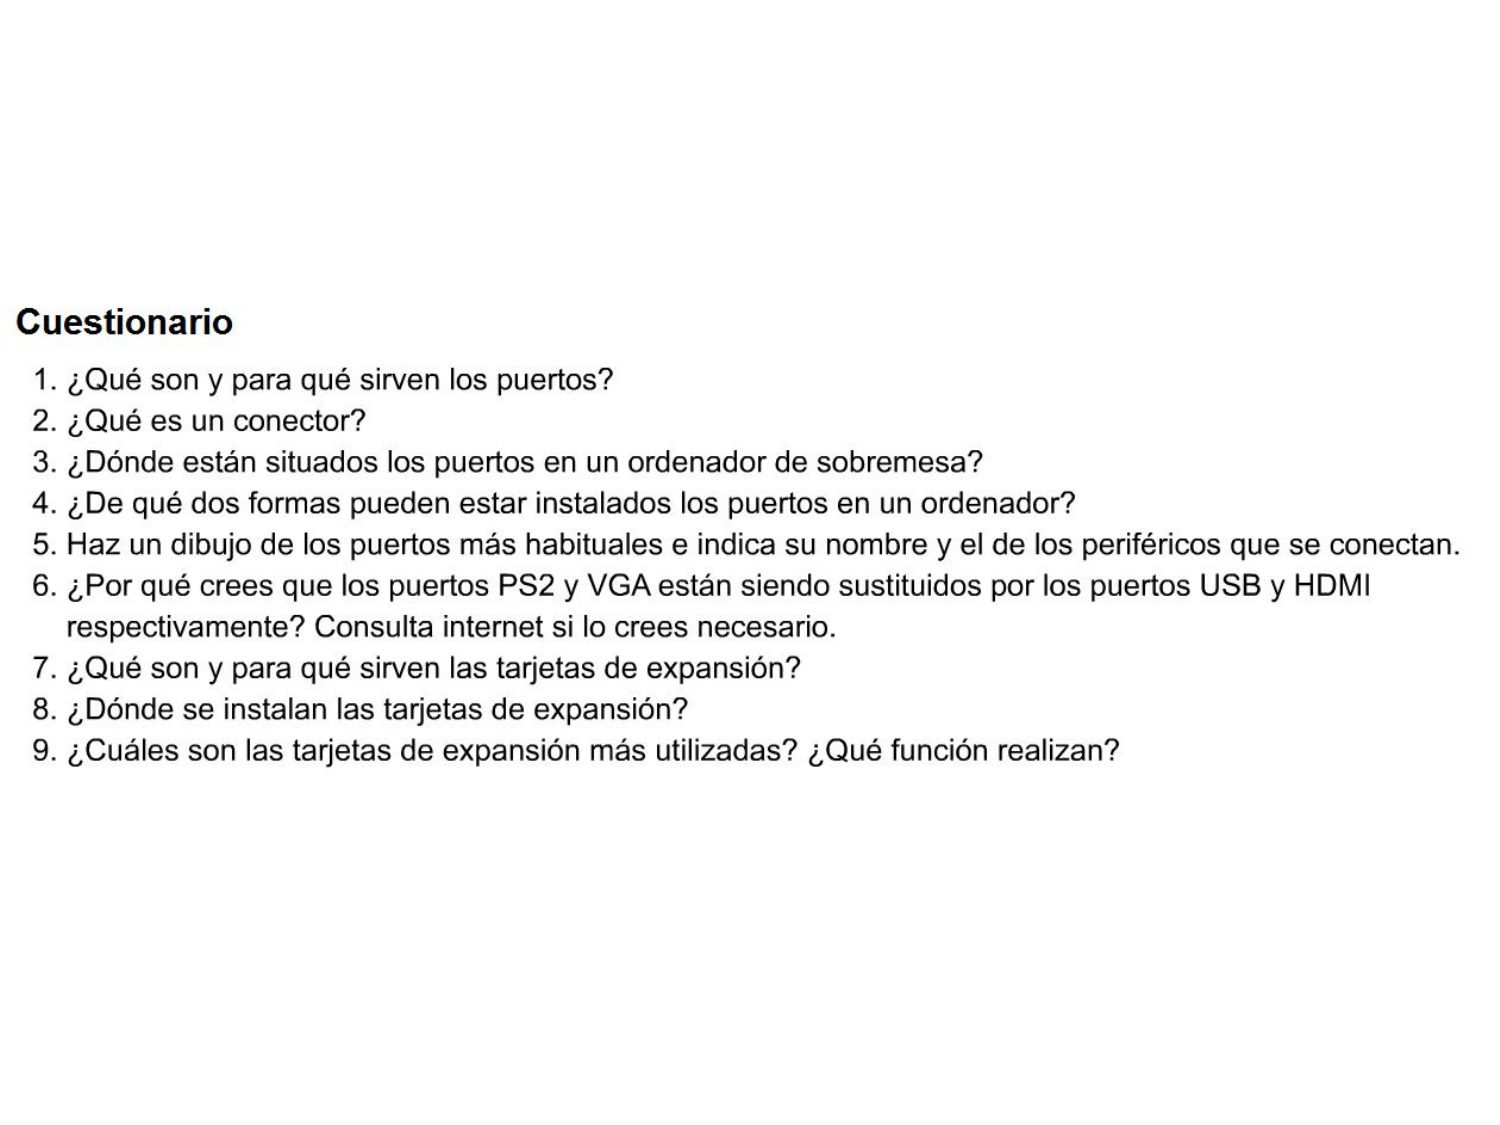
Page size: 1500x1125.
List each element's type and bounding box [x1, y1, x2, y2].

picture [0, 289, 1500, 836]
